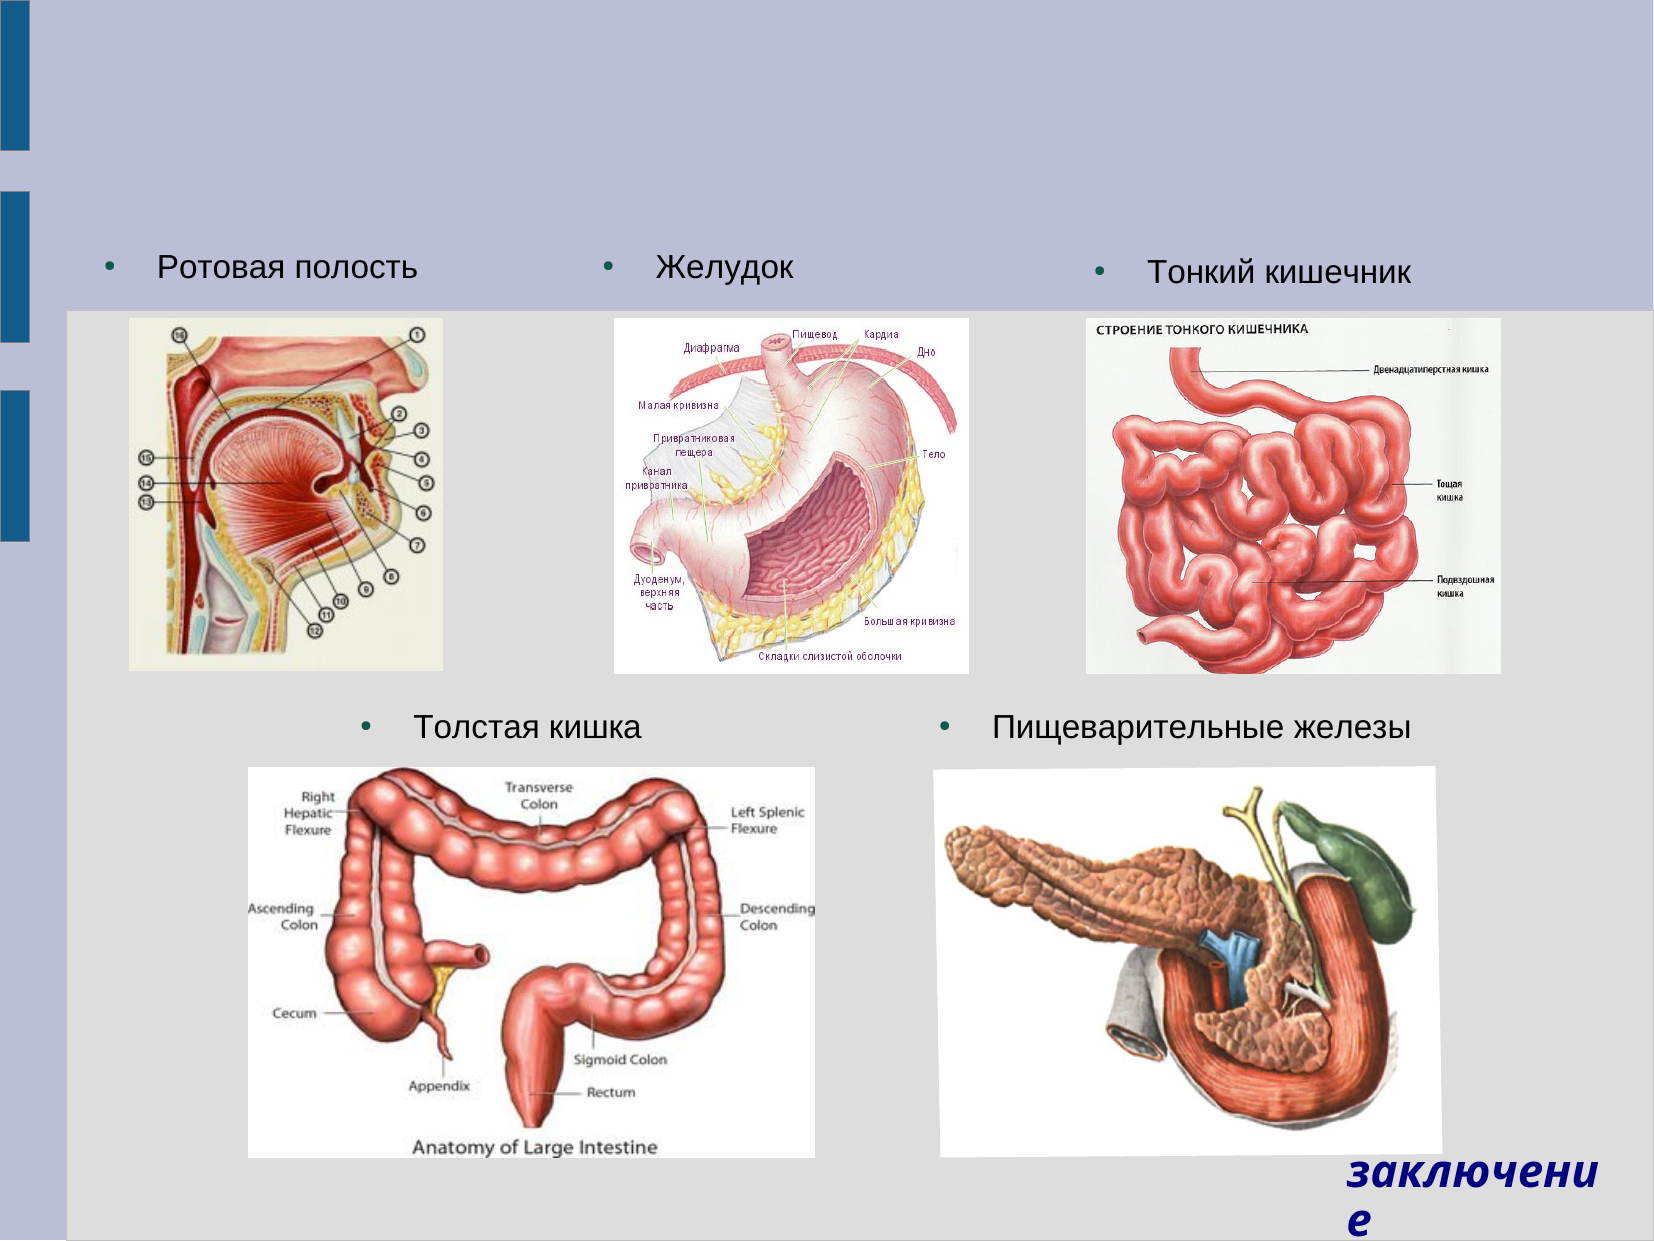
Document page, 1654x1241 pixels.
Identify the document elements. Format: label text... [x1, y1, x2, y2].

list Пищеварительные железы [921, 708, 1465, 784]
picture [933, 766, 1442, 1158]
list Толстая кишка [342, 708, 777, 759]
picture [248, 767, 815, 1158]
picture [614, 318, 969, 674]
list Тонкий кишечник [1076, 253, 1531, 626]
title заключение [1346, 1098, 1607, 1241]
picture [1086, 318, 1501, 674]
picture [129, 318, 443, 671]
list Ротовая полость [86, 248, 532, 364]
list Желудок [584, 248, 1040, 414]
